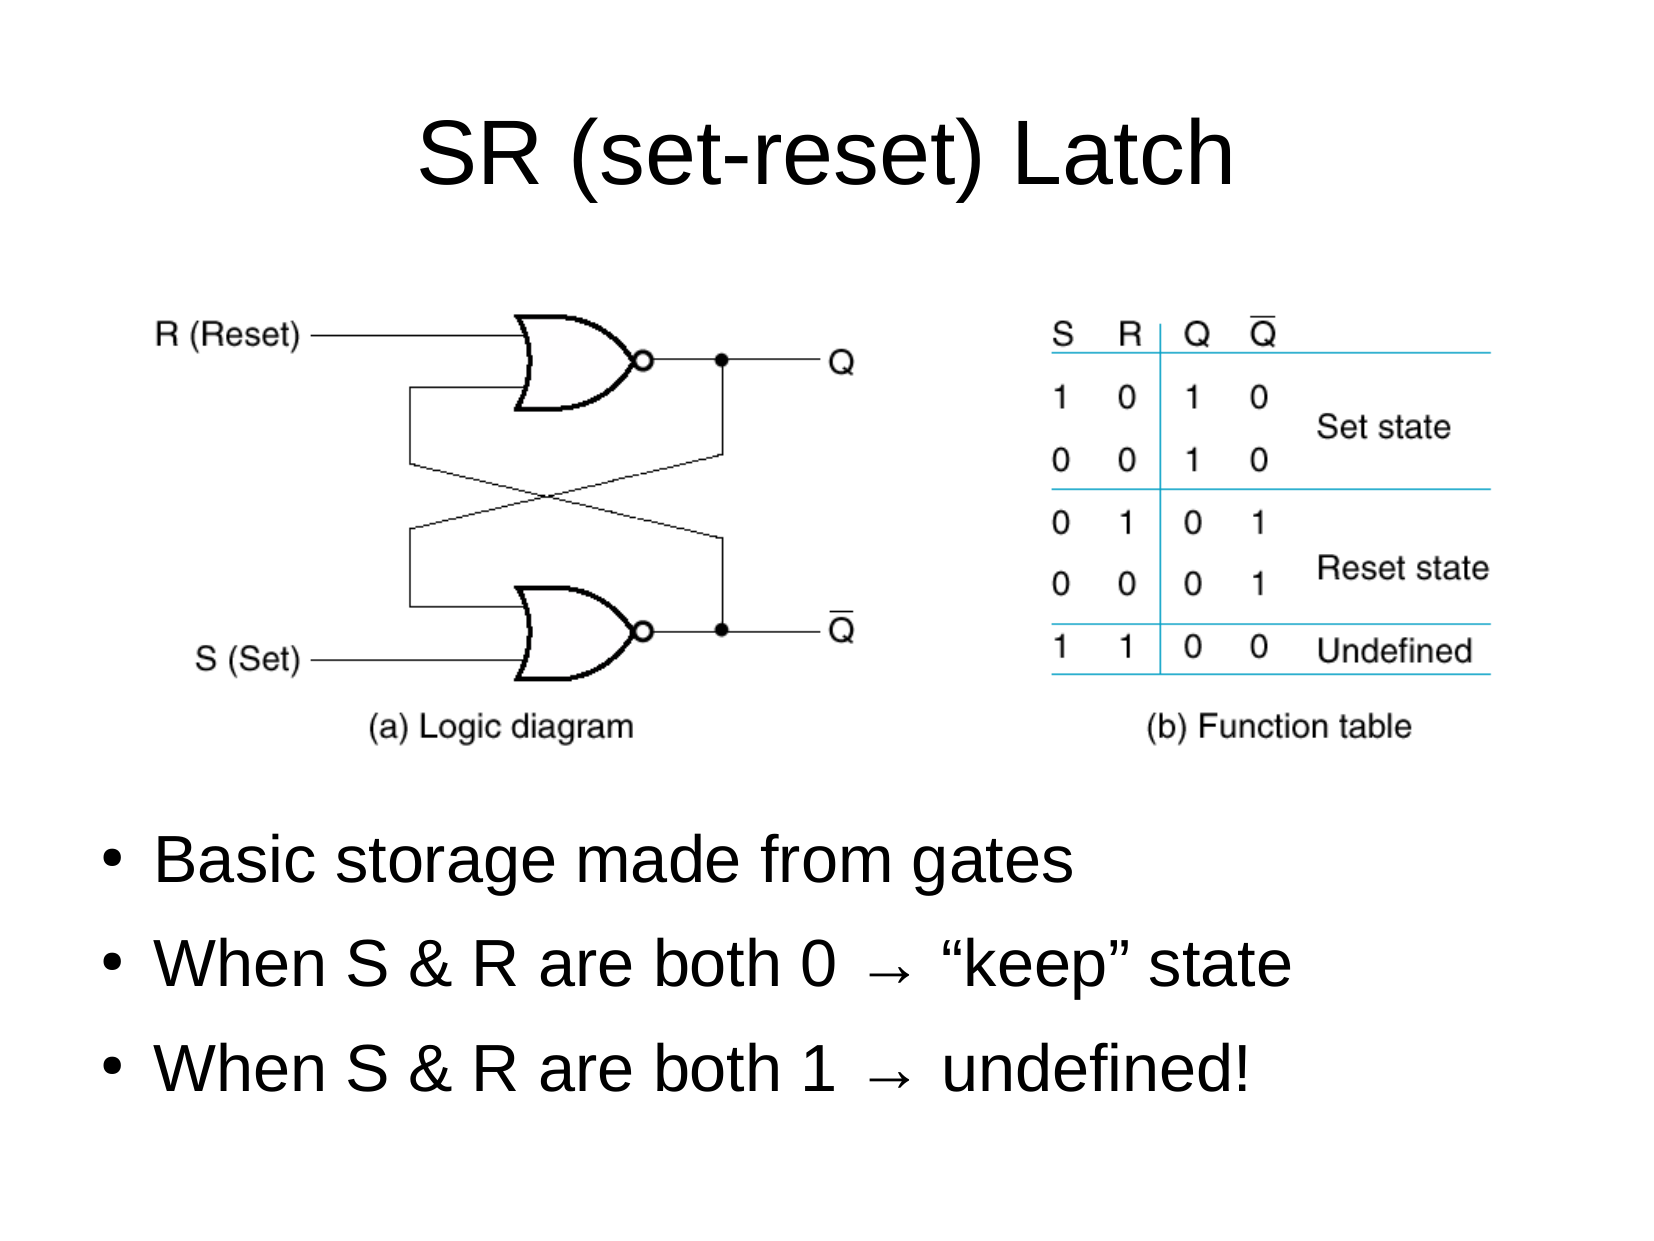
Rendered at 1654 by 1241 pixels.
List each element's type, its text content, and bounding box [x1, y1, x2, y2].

chart [82, 290, 1571, 681]
list Basic storage made from gates When S & R are both 0 → “keep” state When S & R are both 1 → undefined! [82, 717, 1571, 1106]
title SR (set-reset) Latch [82, 56, 1571, 250]
picture [150, 299, 1499, 749]
